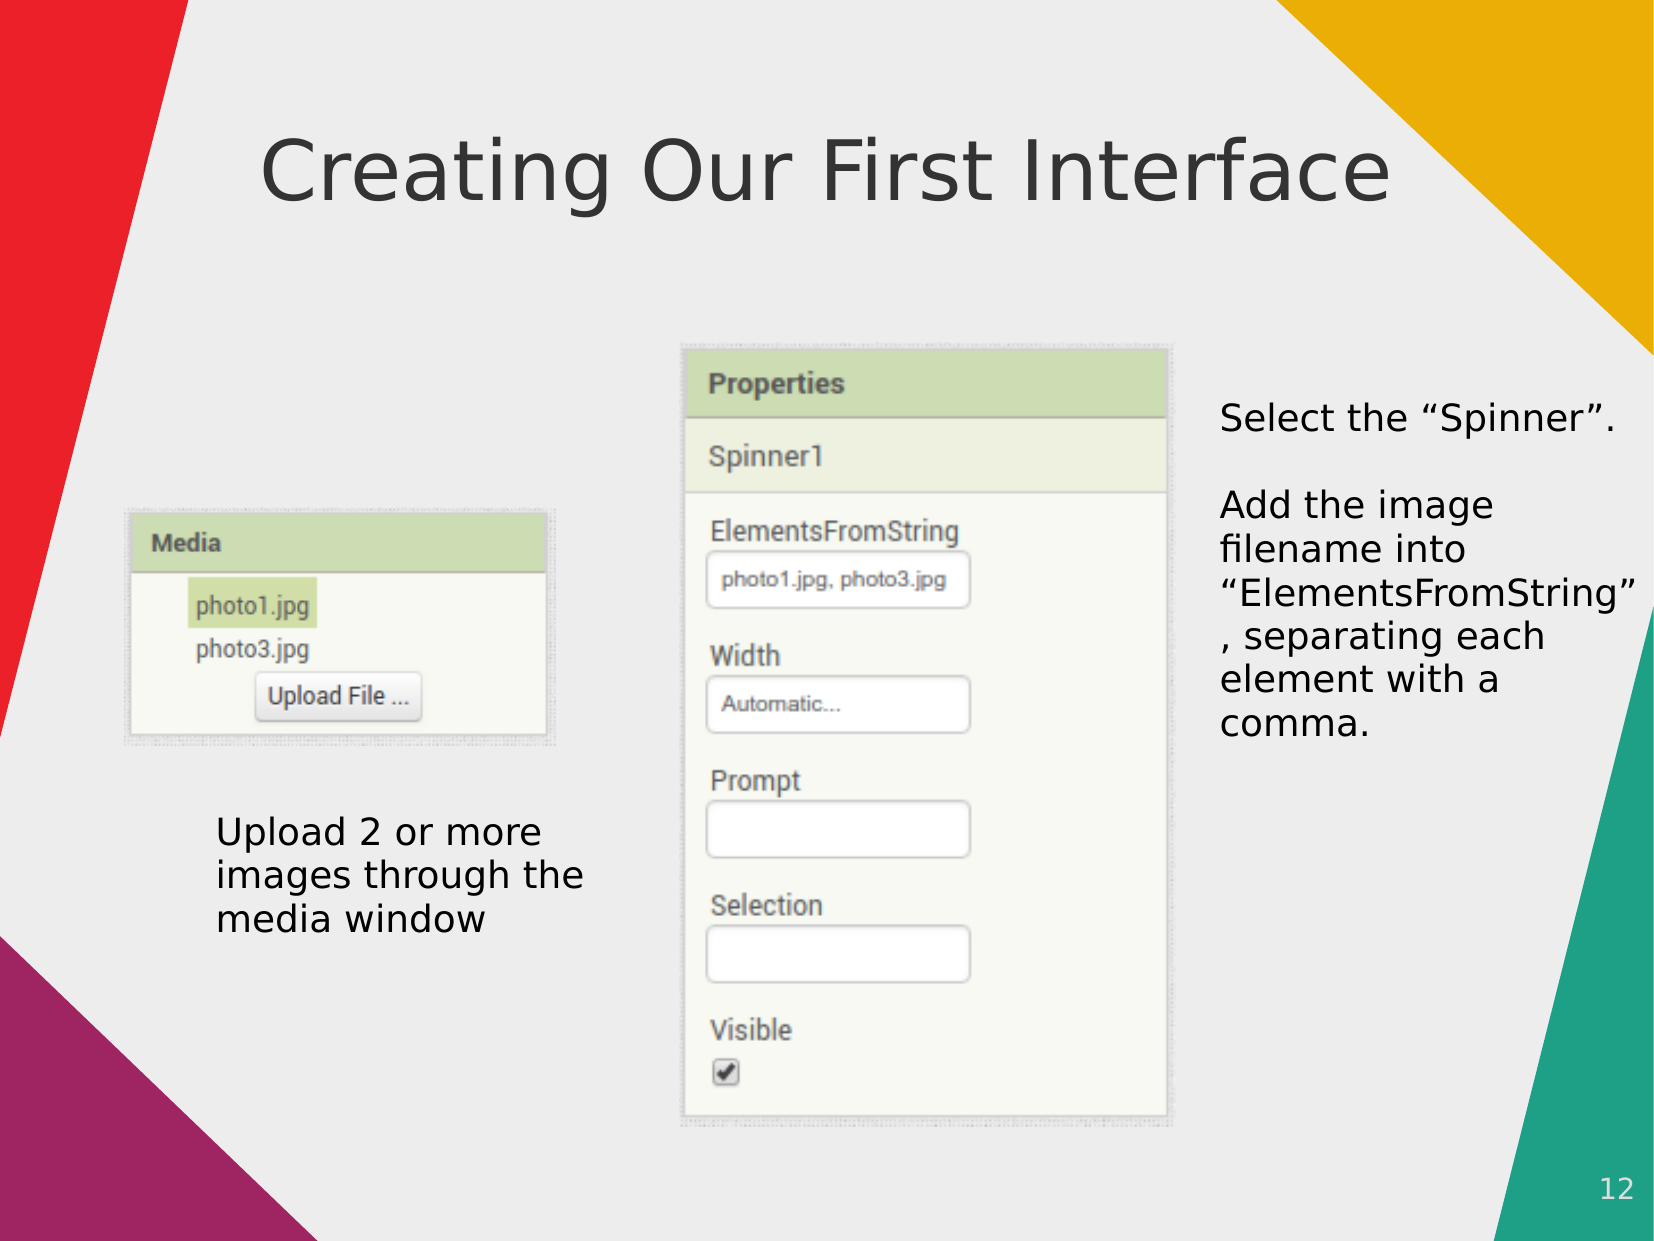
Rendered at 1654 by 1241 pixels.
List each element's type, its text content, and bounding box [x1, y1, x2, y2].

text_box Upload 2 or more images through the media window [200, 803, 679, 1004]
title Creating Our First Interface [114, 73, 1539, 271]
text_box Select the “Spinner”. Add the image filename into “ElementsFromString”, separating each element with a comma. [1204, 389, 1654, 971]
picture [679, 342, 1176, 1127]
picture [124, 507, 556, 746]
